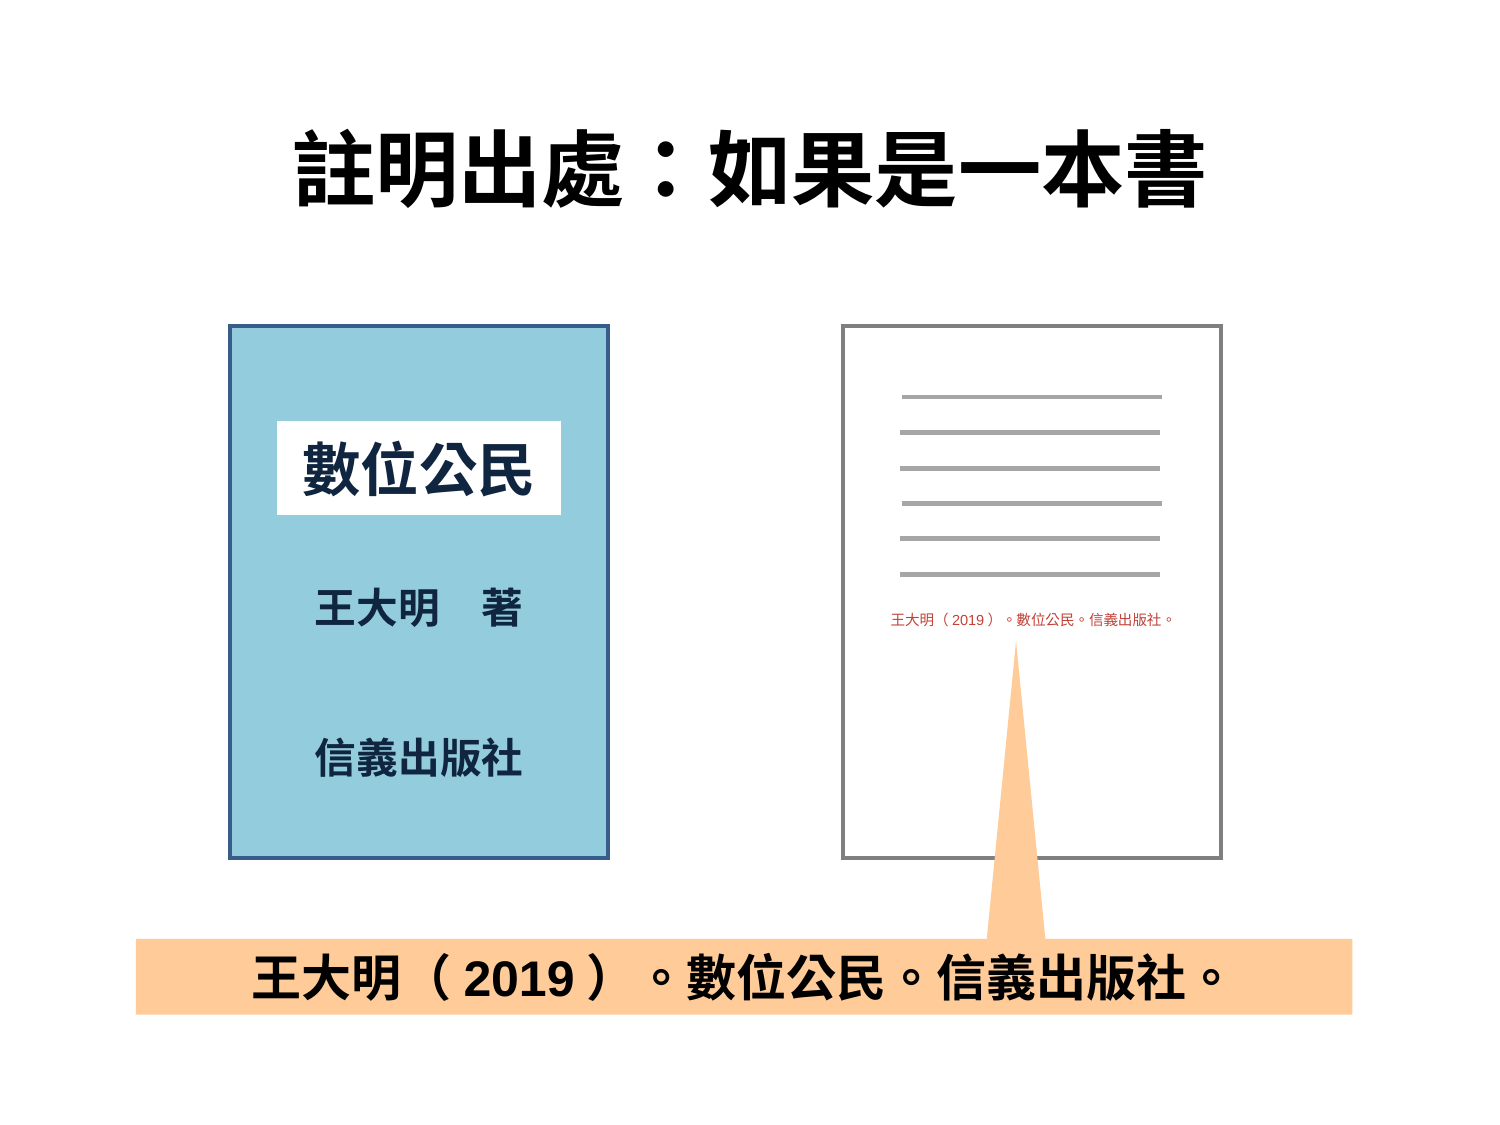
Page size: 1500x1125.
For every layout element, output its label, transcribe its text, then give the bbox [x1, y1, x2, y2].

text_box 王大明（2019）。數位公民。信義出版社。 [876, 603, 1191, 636]
text_box 註明出處：如果是一本書 [253, 109, 1247, 226]
text_box 數位公民 王大明 著 信義出版社 [843, 326, 1221, 858]
text_box 王大明 著 信義出版社 [230, 326, 608, 858]
text_box 數位公民 [277, 421, 561, 515]
text_box [100, 78, 1400, 1047]
text_box 王大明（2019）。數位公民。信義出版社。 [135, 938, 1353, 1015]
